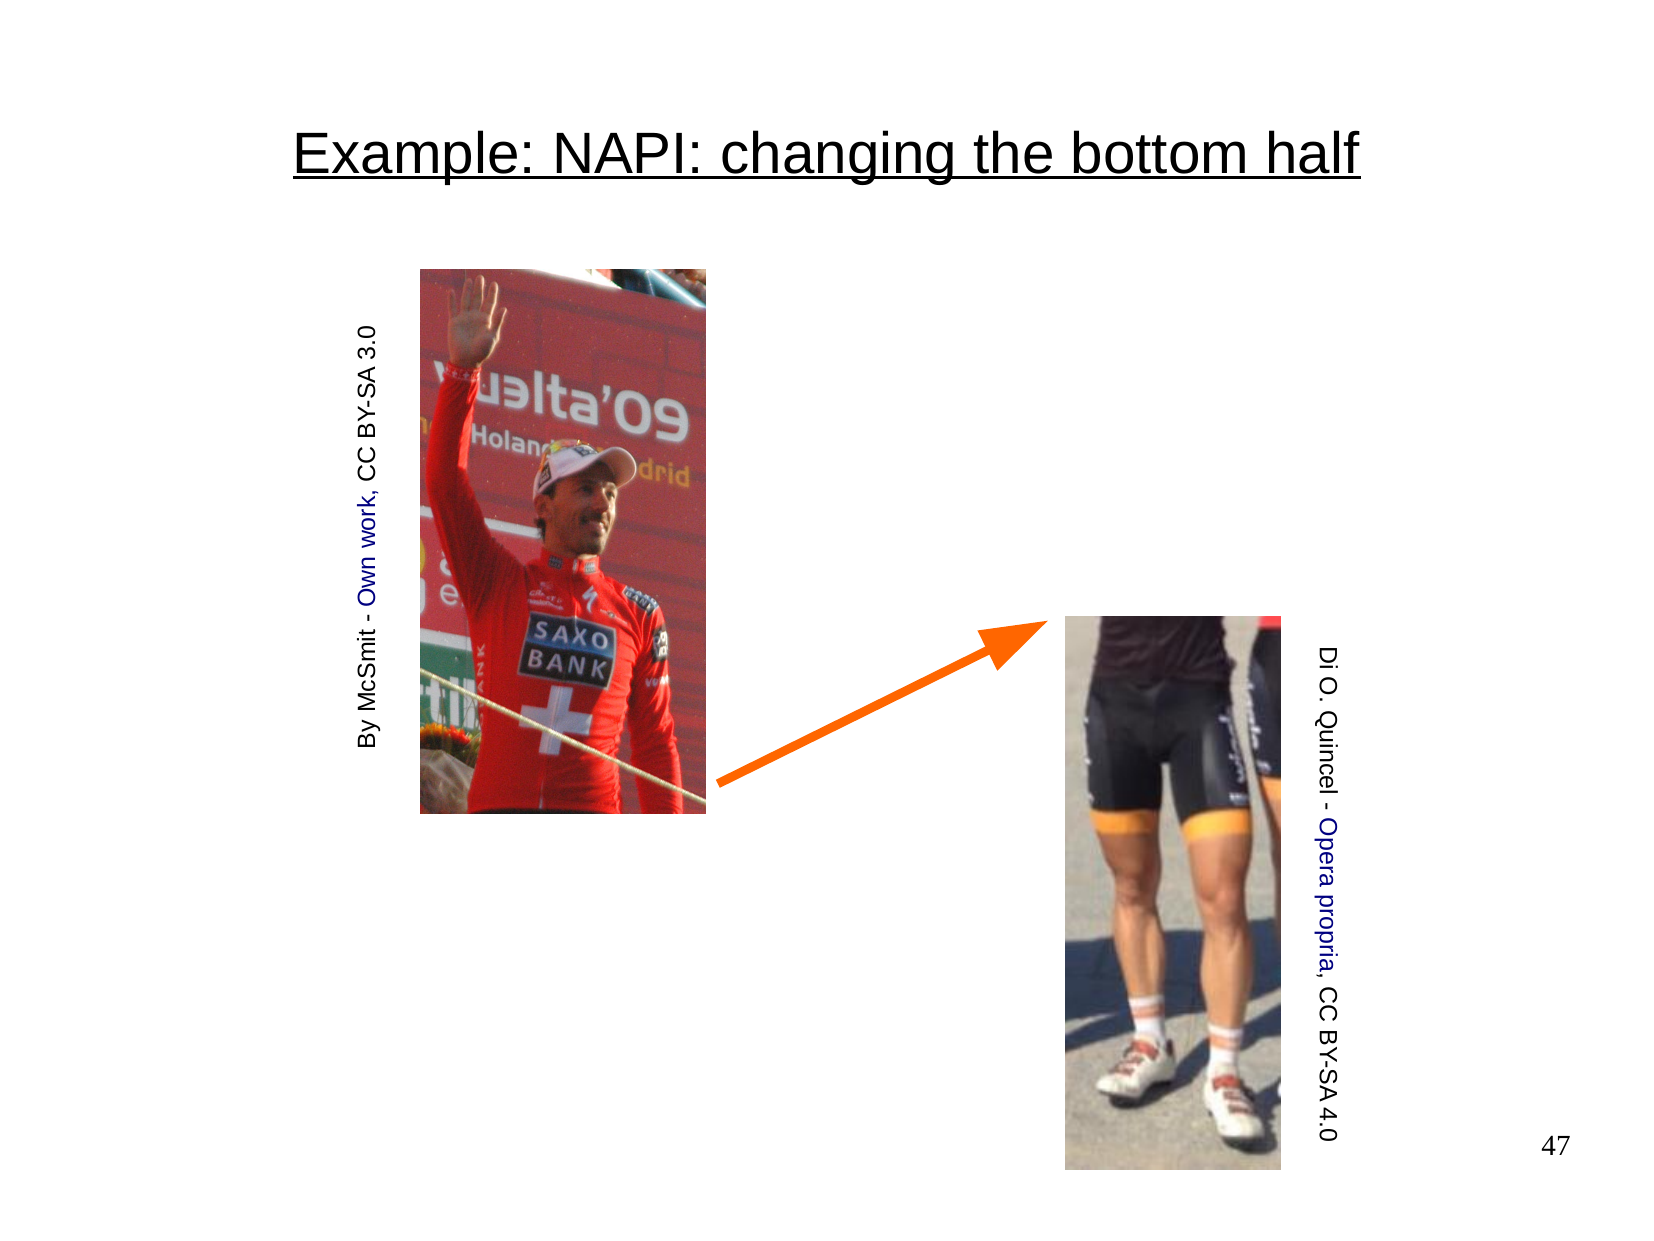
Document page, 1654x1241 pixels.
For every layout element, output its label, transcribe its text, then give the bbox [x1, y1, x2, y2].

text_box Di O. Quincel - Opera propria, CC BY-SA 4.0 [1307, 631, 1351, 1165]
picture [1065, 616, 1281, 1171]
title Example: NAPI: changing the bottom half [82, 49, 1571, 257]
picture [420, 269, 706, 814]
text_box By McSmit - Own work, CC BY-SA 3.0 [345, 311, 406, 764]
